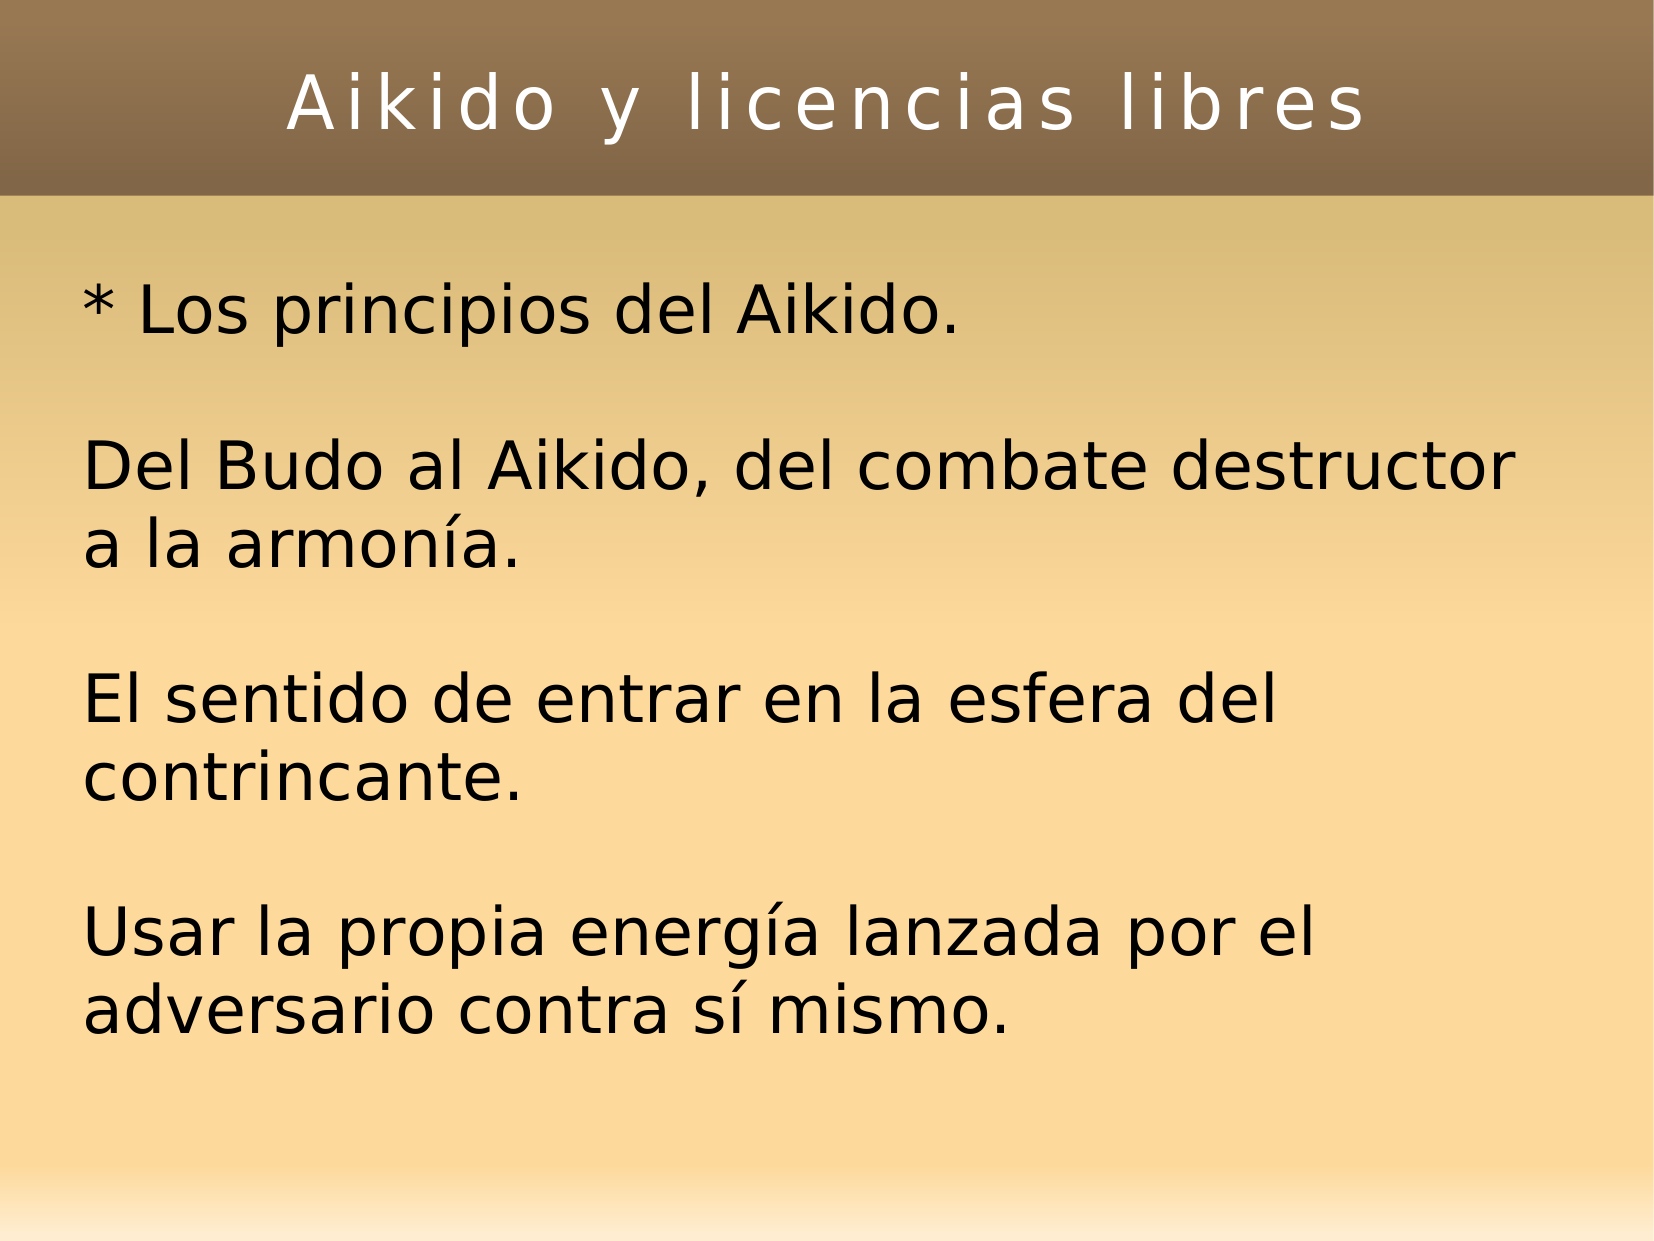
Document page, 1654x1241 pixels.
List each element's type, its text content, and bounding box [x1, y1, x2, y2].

title Aikido y licencias libres [59, 29, 1595, 178]
subtitle * Los principios del Aikido. Del Budo al Aikido, del combate destructor a la armonía. El sentido de entrar en la esfera del contrincante. Usar la propia energía lanzada por el adversario contra sí mismo. [82, 271, 1571, 1128]
picture [0, 0, 1654, 1241]
